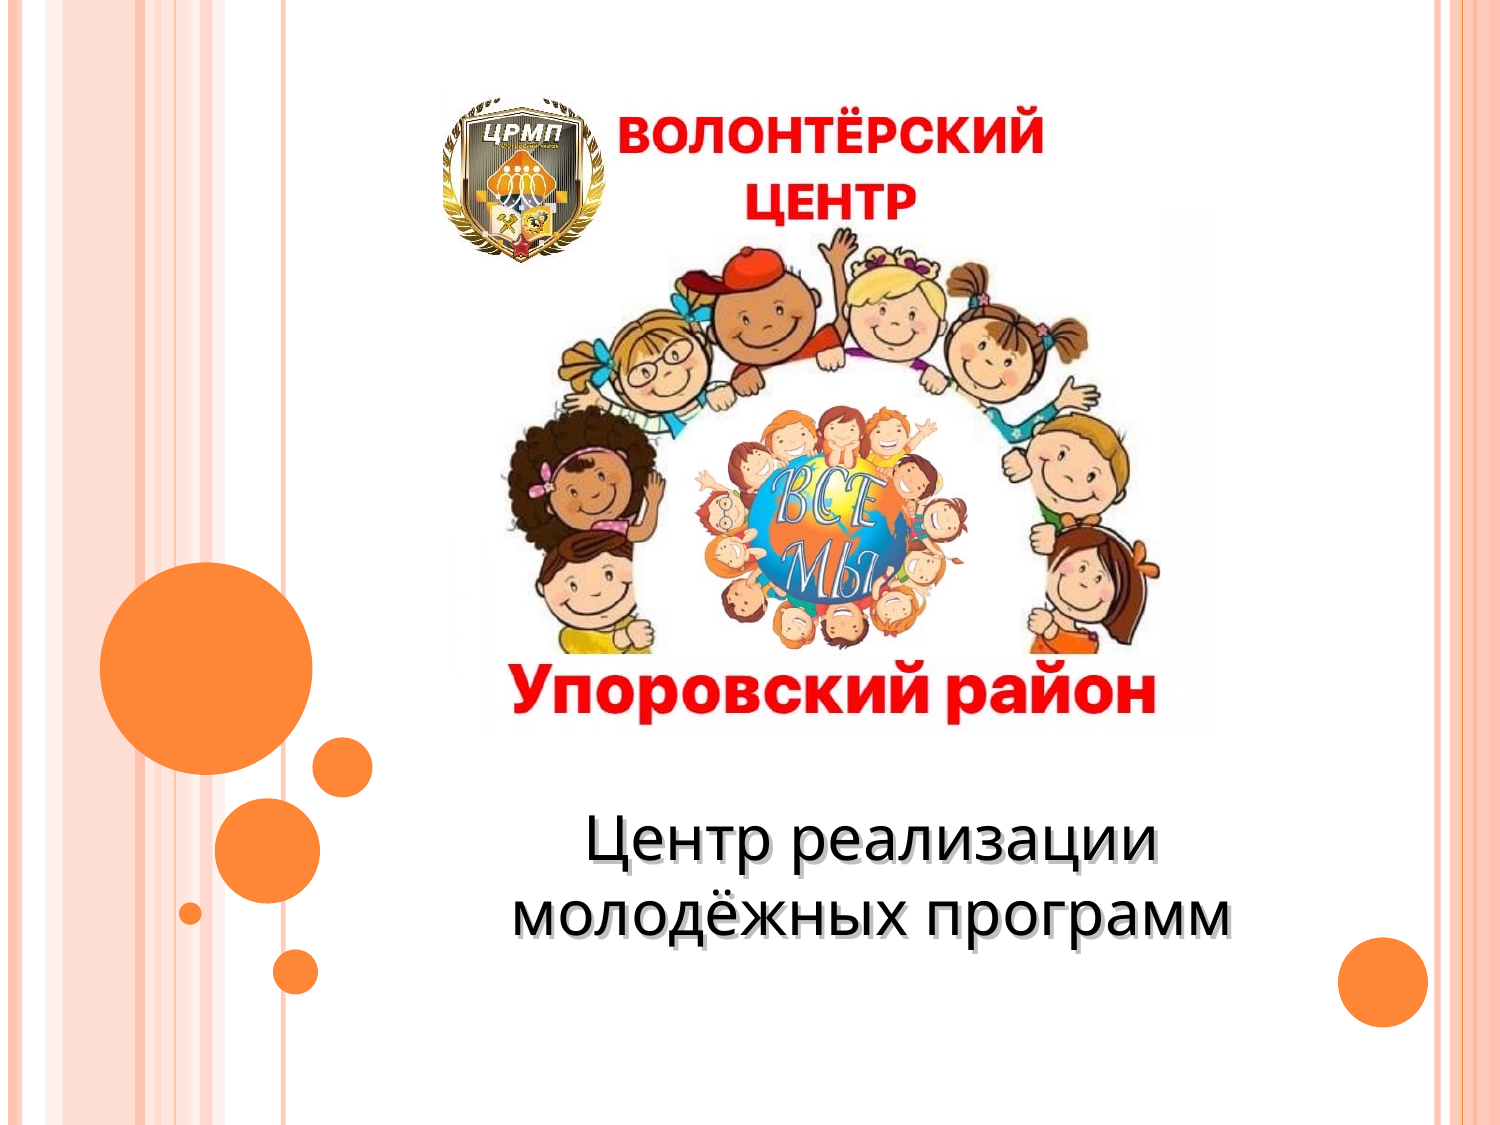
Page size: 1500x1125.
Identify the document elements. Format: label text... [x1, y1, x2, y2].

picture [443, 87, 1217, 733]
subtitle Центр реализации молодёжных программ [366, 790, 1379, 1016]
